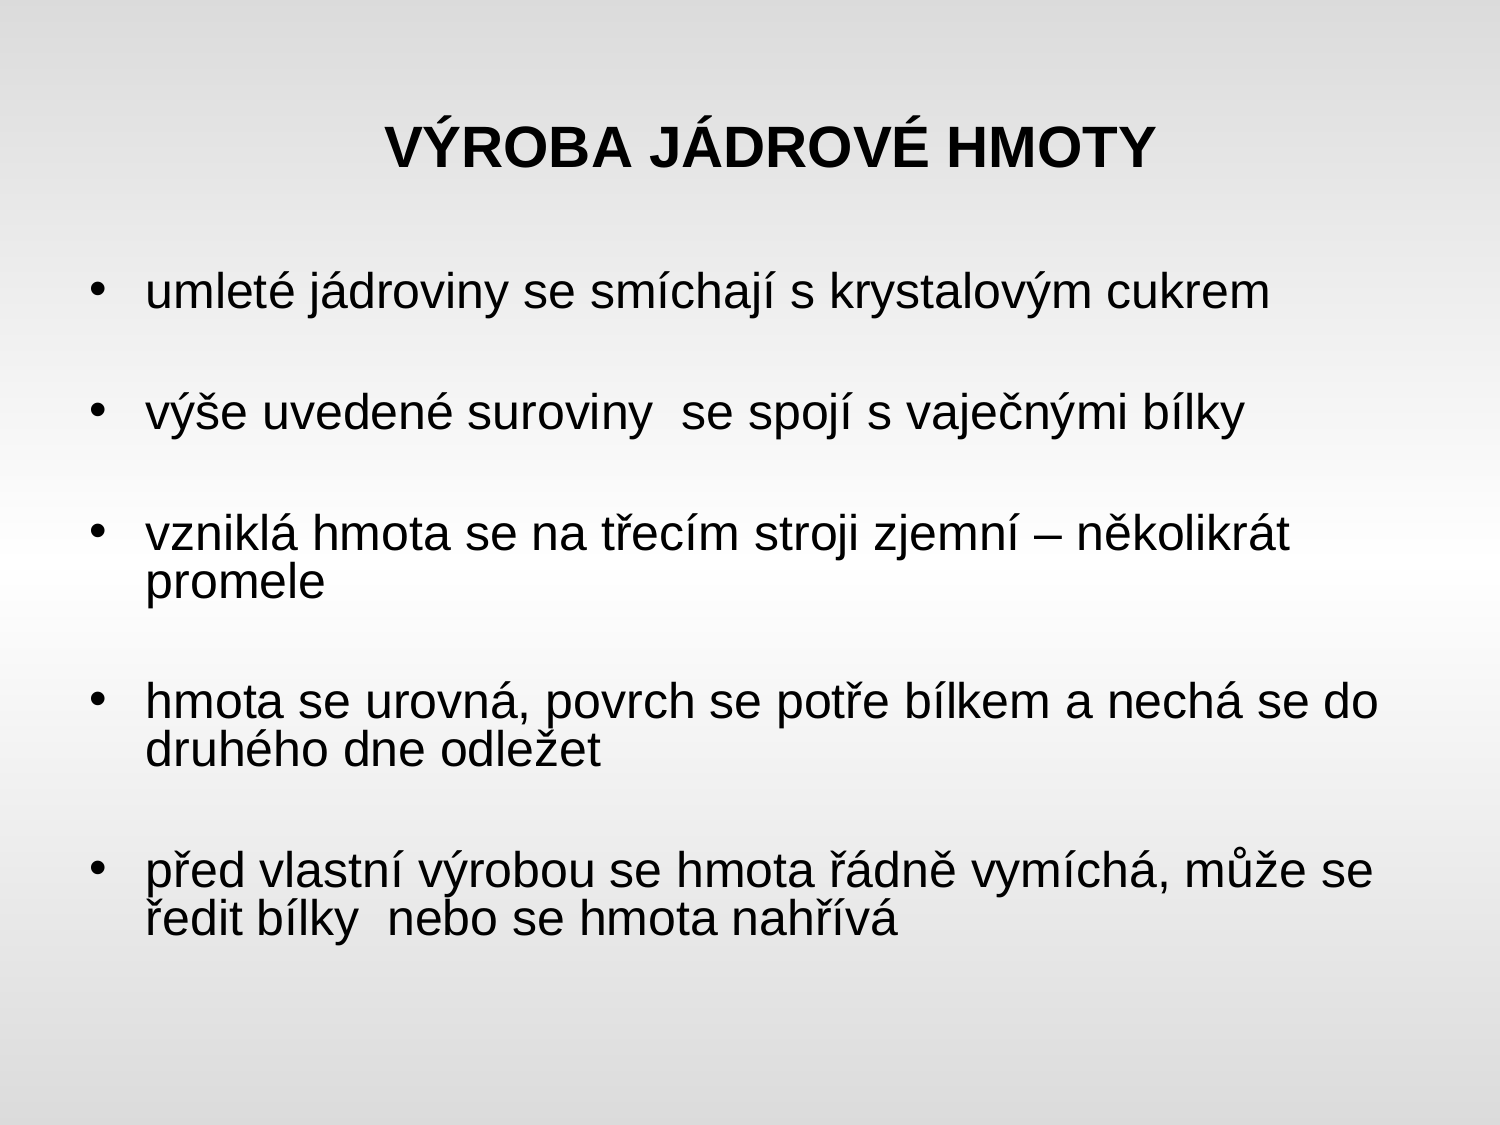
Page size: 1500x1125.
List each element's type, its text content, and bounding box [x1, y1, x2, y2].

list umleté jádroviny se smíchají s krystalovým cukrem výše uvedené suroviny se spojí s vaječnými bílky vzniklá hmota se na třecím stroji zjemní – několikrát promele hmota se urovná, povrch se potře bílkem a nechá se do druhého dne odležet před vlastní výrobou se hmota řádně vymíchá, může se ředit bílky nebo se hmota nahřívá [75, 262, 1426, 1006]
title VÝROBA JÁDROVÉ HMOTY [112, 62, 1413, 226]
